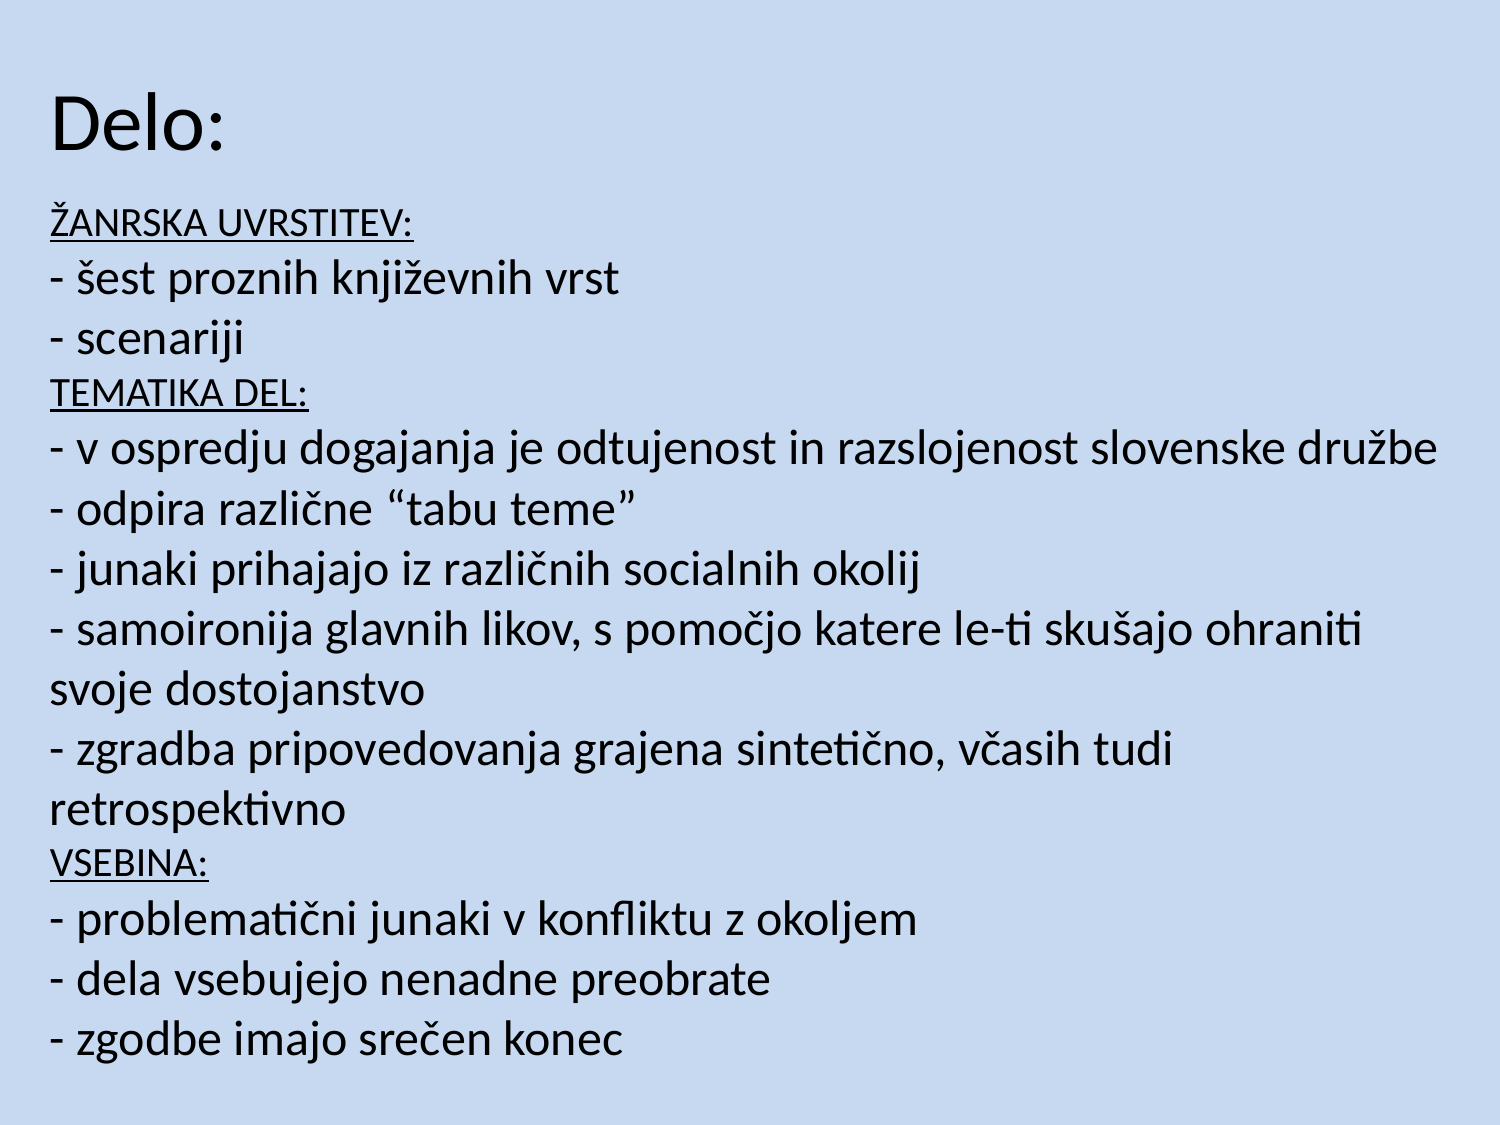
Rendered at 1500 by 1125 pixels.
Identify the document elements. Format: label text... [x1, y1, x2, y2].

title Delo: [35, 23, 1386, 187]
text_box ŽANRSKA UVRSTITEV: - šest proznih književnih vrst - scenariji TEMATIKA DEL: - v ospredju dogajanja je odtujenost in razslojenost slovenske družbe - odpira različne “tabu teme” - junaki prihajajo iz različnih socialnih okolij - samoironija glavnih likov, s pomočjo katere le-ti skušajo ohraniti svoje dostojanstvo - zgradba pripovedovanja grajena sintetično, včasih tudi retrospektivno VSEBINA: - problematični junaki v konfliktu z okoljem - dela vsebujejo nenadne preobrate - zgodbe imajo srečen konec [35, 187, 1477, 1073]
